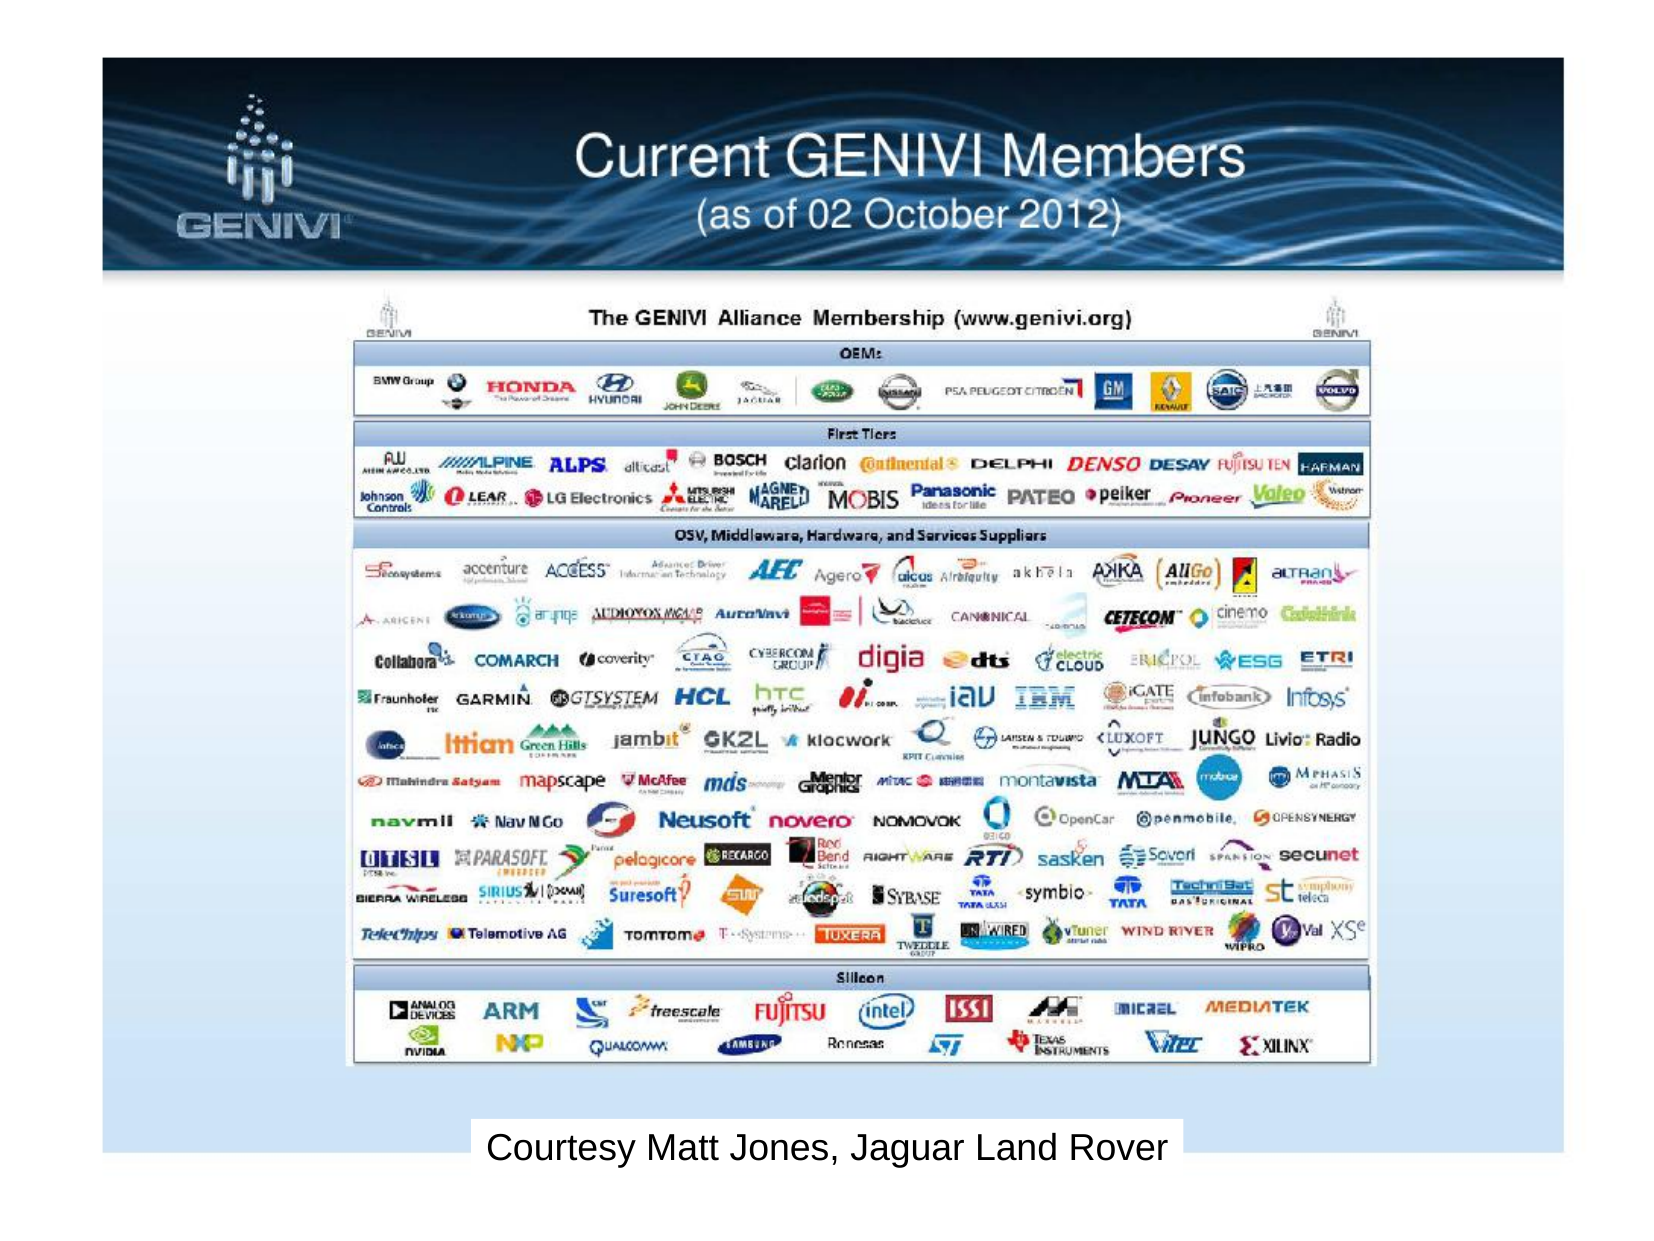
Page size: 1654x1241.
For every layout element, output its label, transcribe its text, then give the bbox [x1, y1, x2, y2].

picture [30, 0, 1637, 1226]
text_box Courtesy Matt Jones, Jaguar Land Rover [471, 1118, 1183, 1176]
